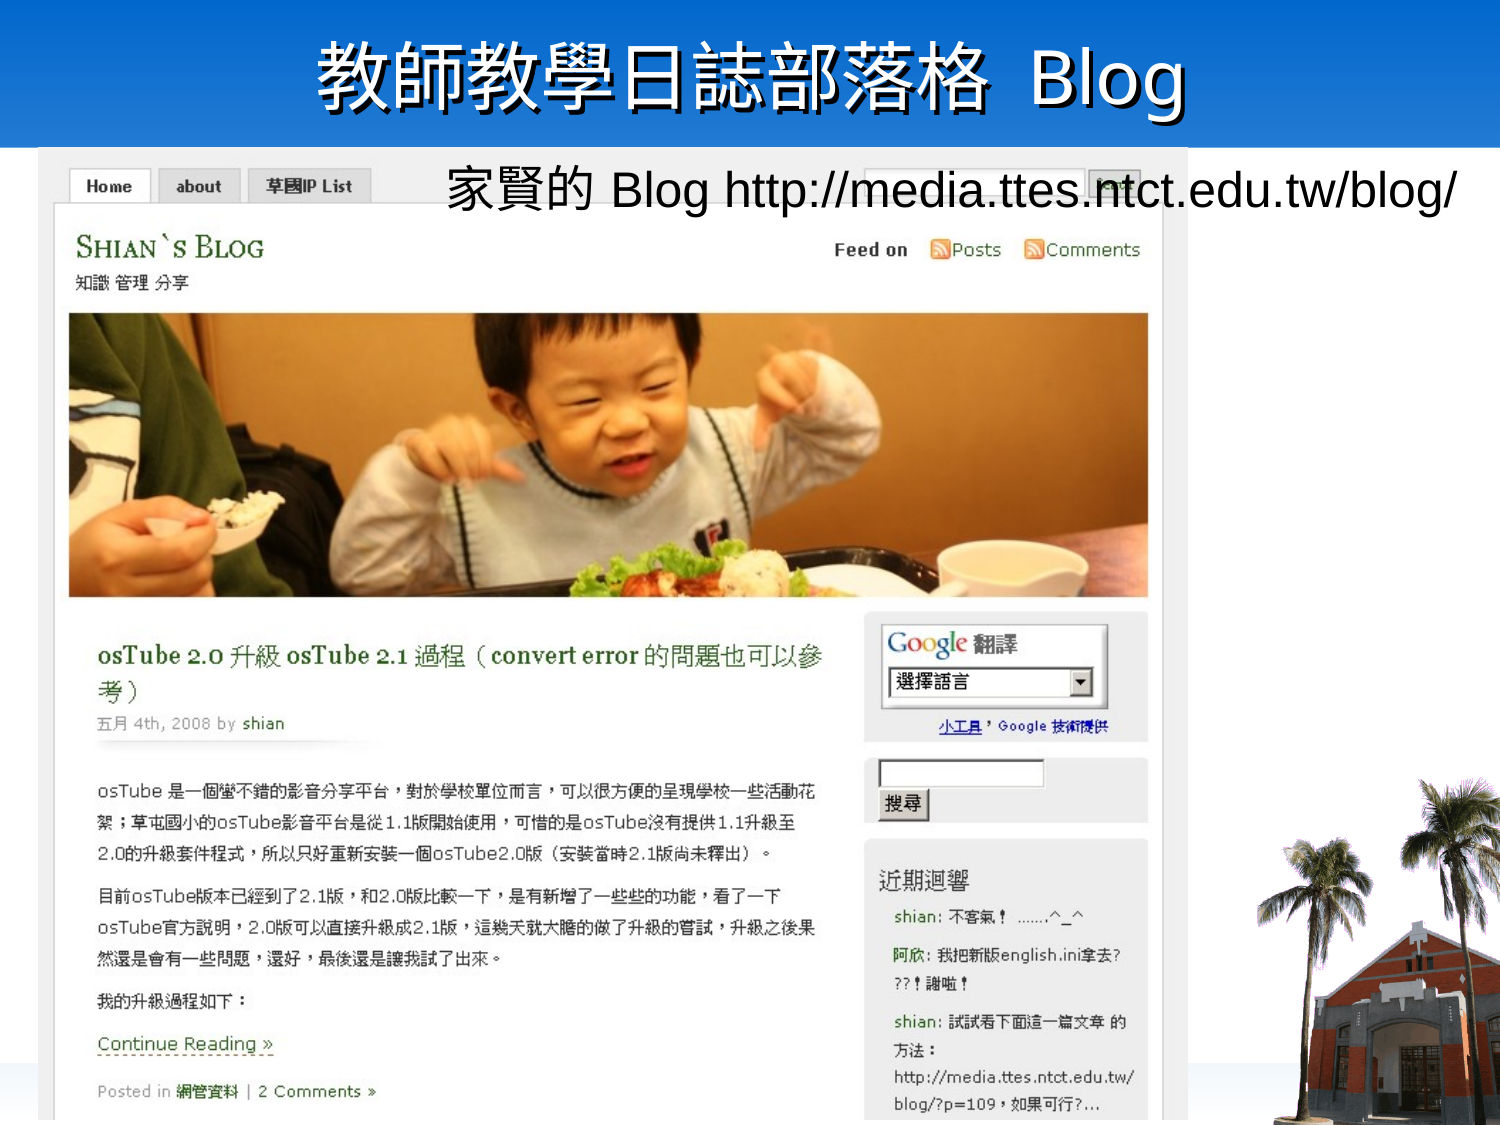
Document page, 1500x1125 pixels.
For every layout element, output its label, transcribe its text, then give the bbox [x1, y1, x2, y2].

text_box 教師教學日誌部落格 Blog [0, 17, 1500, 124]
picture [1246, 738, 1500, 1125]
picture [38, 147, 1188, 1120]
text_box 家賢的Blog http://media.ttes.ntct.edu.tw/blog/ [431, 141, 1500, 217]
